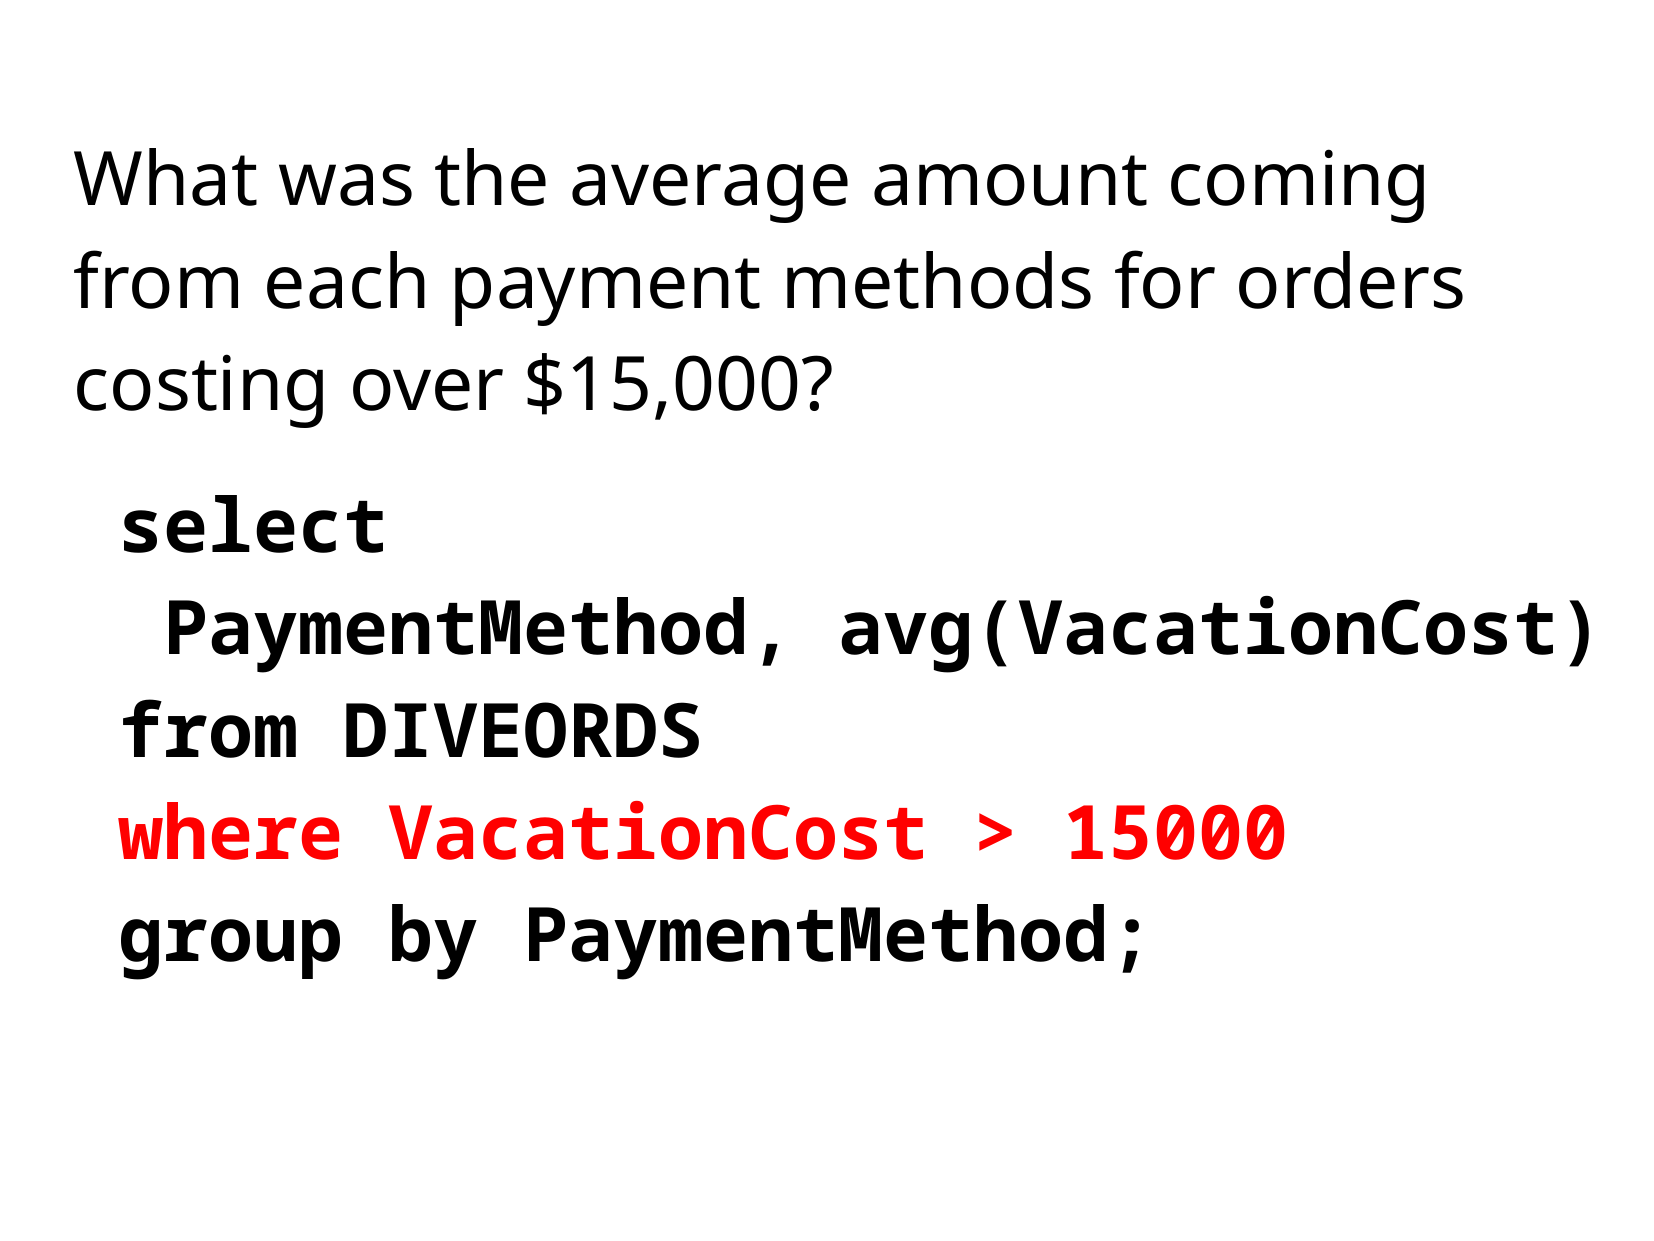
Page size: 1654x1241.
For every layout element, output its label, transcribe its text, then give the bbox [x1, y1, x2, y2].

subtitle select PaymentMethod, avg(VacationCost) from DIVEORDS where VacationCost > 15000 group by PaymentMethod; [118, 472, 1654, 1123]
text_box What was the average amount coming from each payment methods for orders costing over $15,000? [59, 118, 1565, 407]
